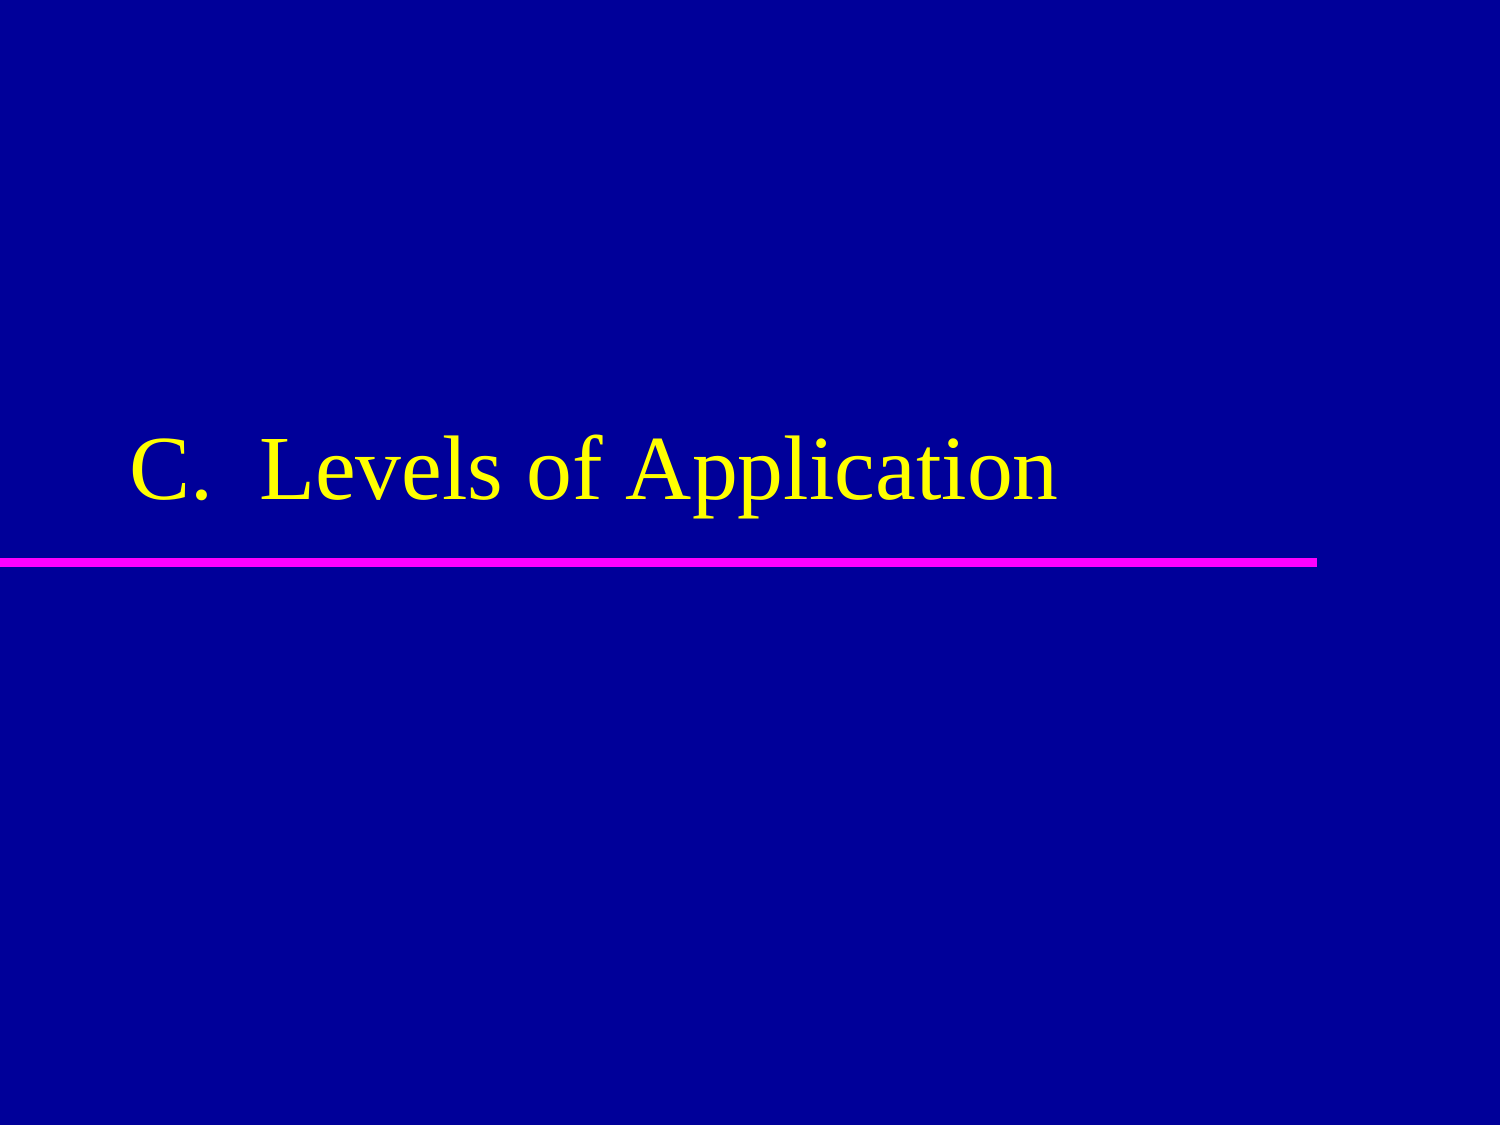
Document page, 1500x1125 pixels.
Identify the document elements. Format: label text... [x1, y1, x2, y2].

title C. Levels of Application [114, 374, 1457, 563]
